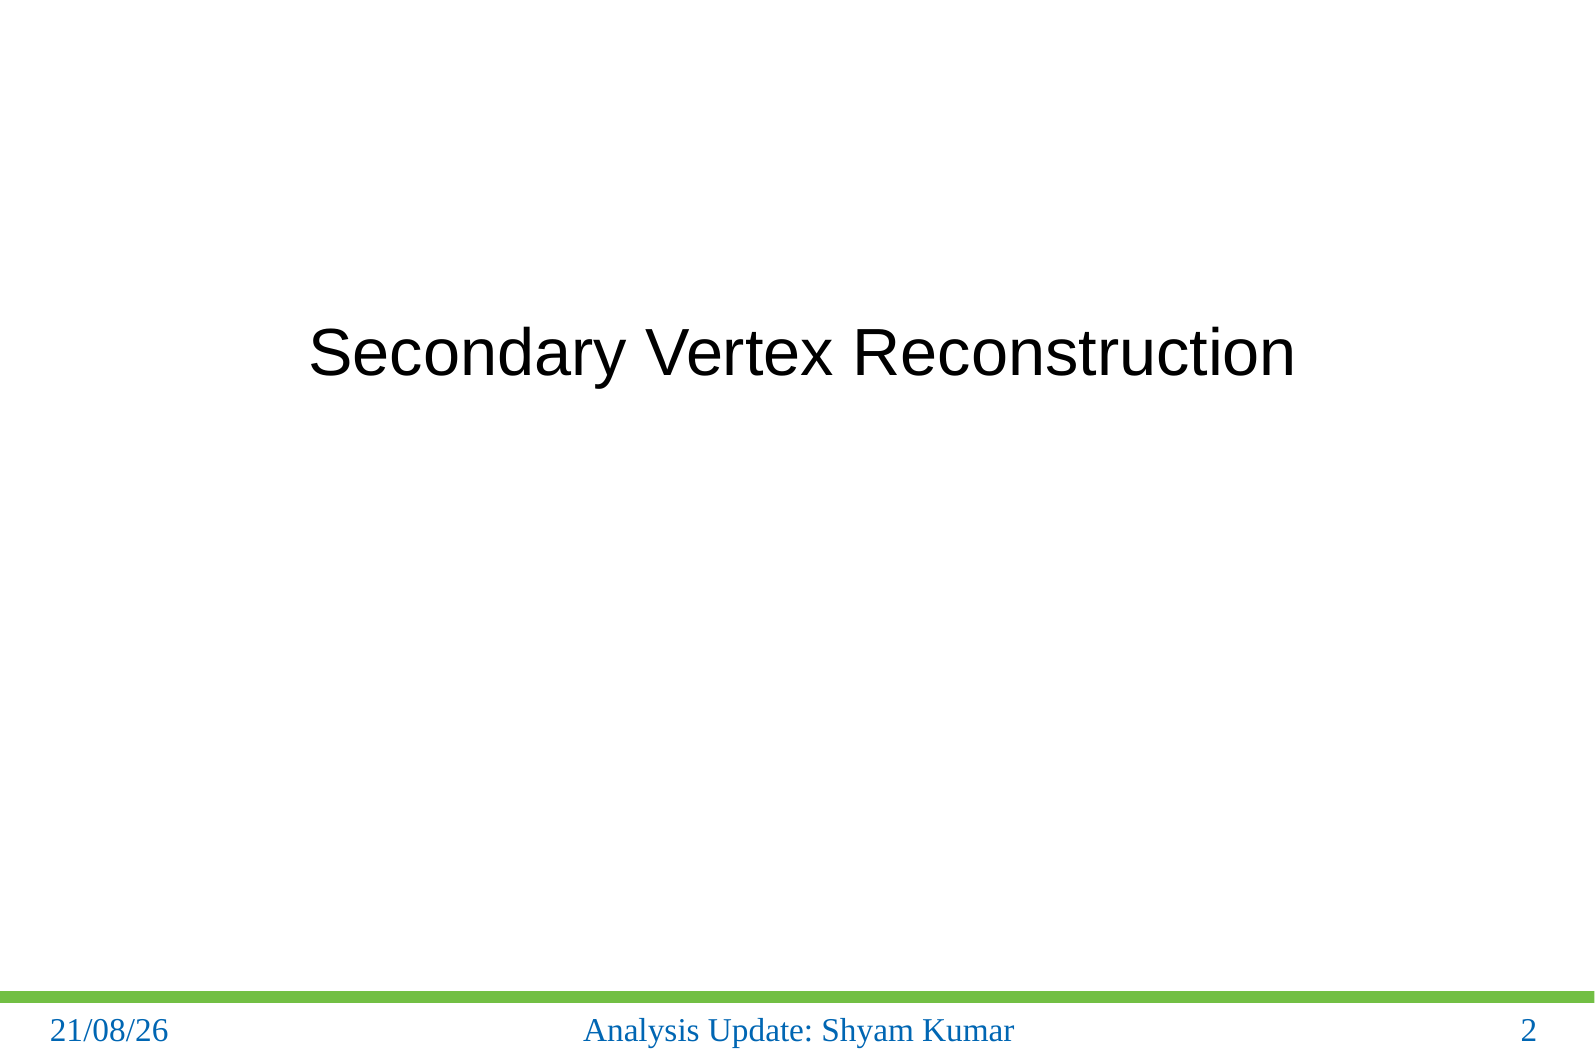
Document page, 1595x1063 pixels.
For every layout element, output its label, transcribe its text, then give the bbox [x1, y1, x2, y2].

text_box Secondary Vertex Reconstruction [153, 307, 1453, 397]
